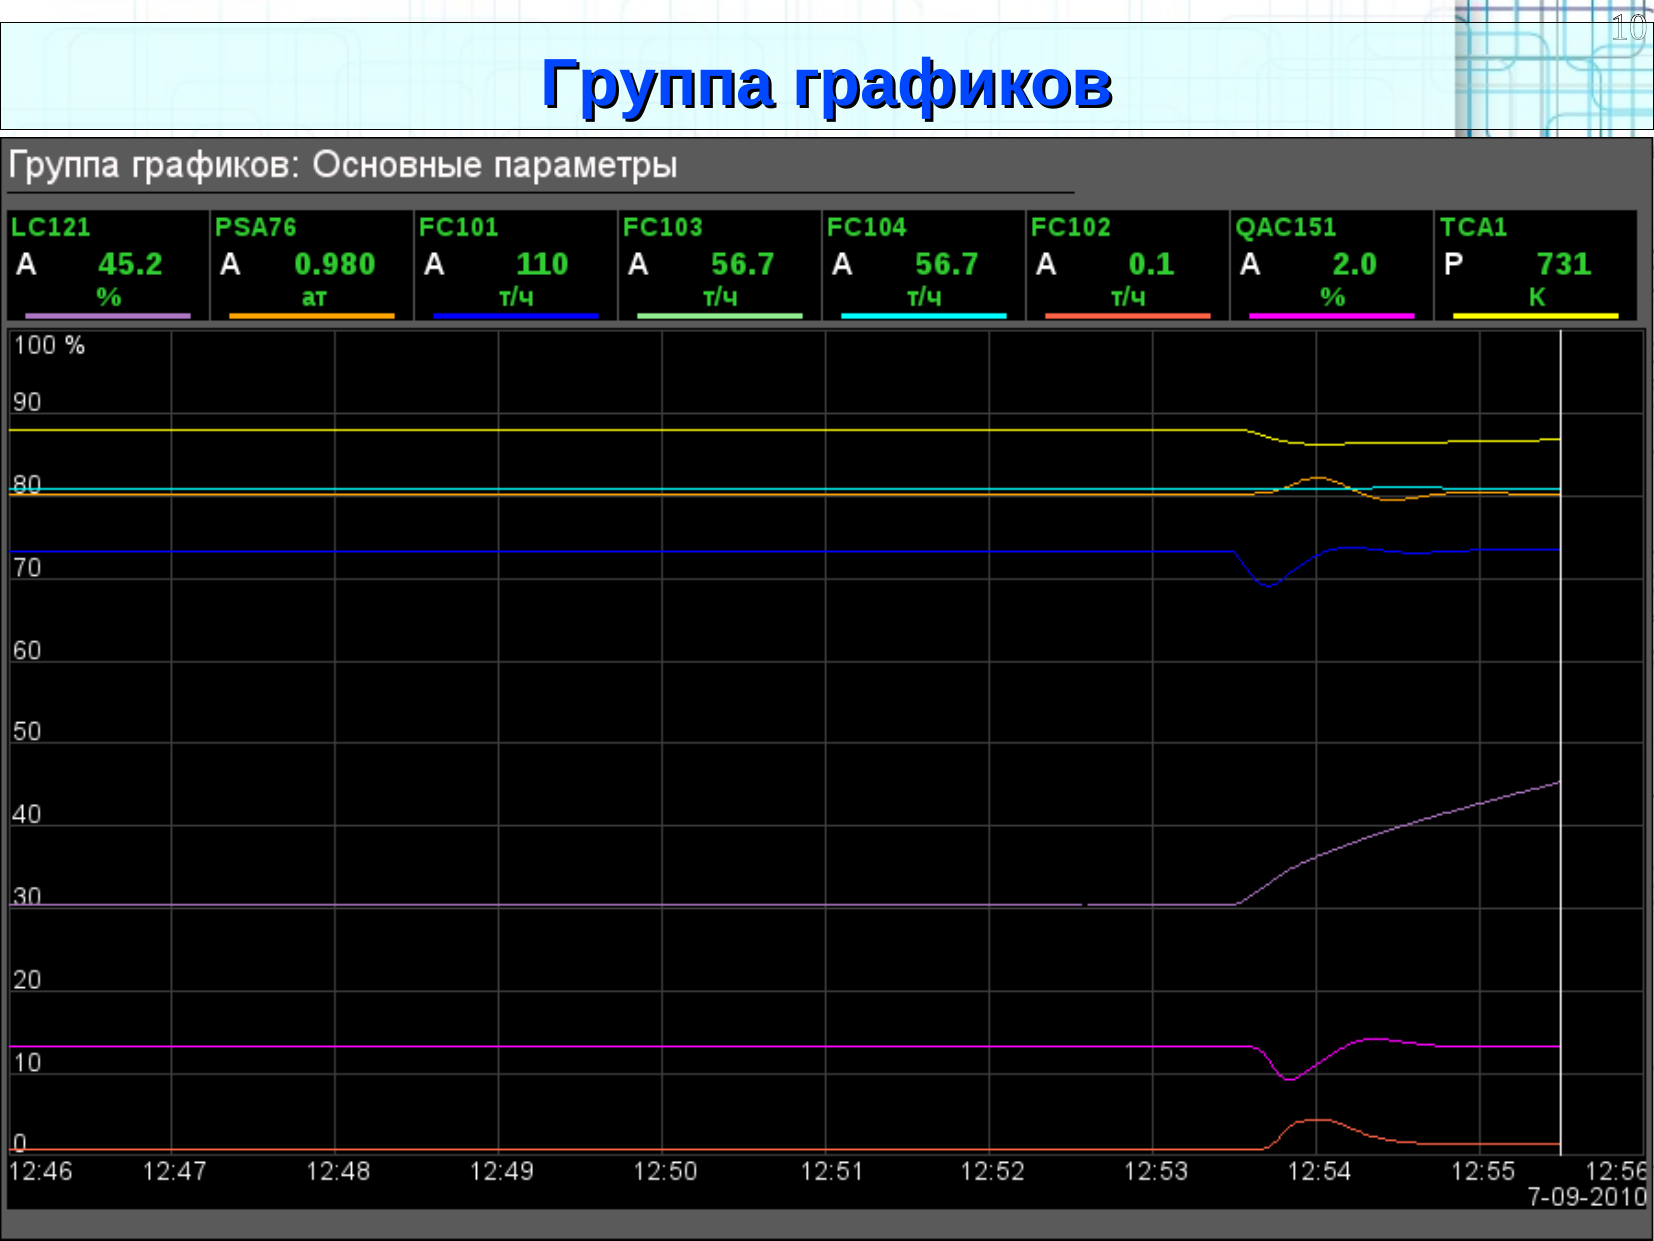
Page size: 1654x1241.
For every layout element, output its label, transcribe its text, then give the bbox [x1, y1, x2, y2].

title Группа графиков [0, 22, 1654, 130]
picture [0, 0, 1654, 22]
picture [0, 130, 1654, 1241]
